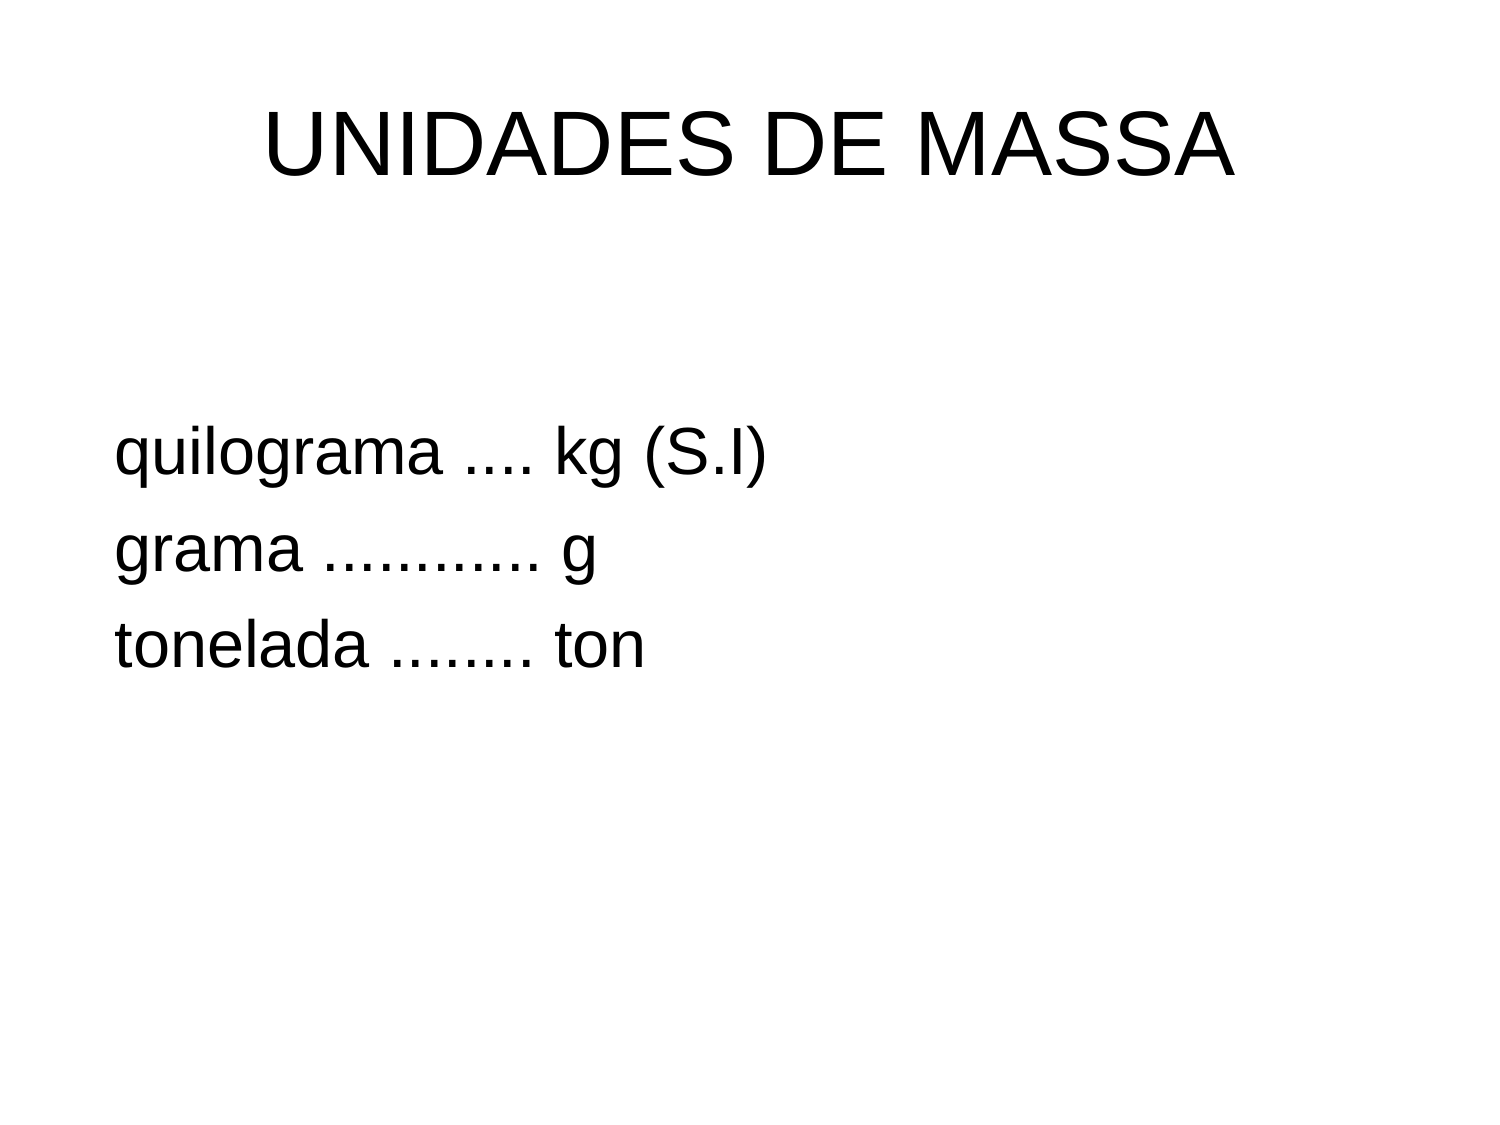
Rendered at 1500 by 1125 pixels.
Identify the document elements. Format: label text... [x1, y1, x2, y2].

subtitle quilograma .... kg (S.I) grama ............ g tonelada ........ ton [99, 399, 1463, 863]
title UNIDADES DE MASSA [0, 99, 1500, 288]
